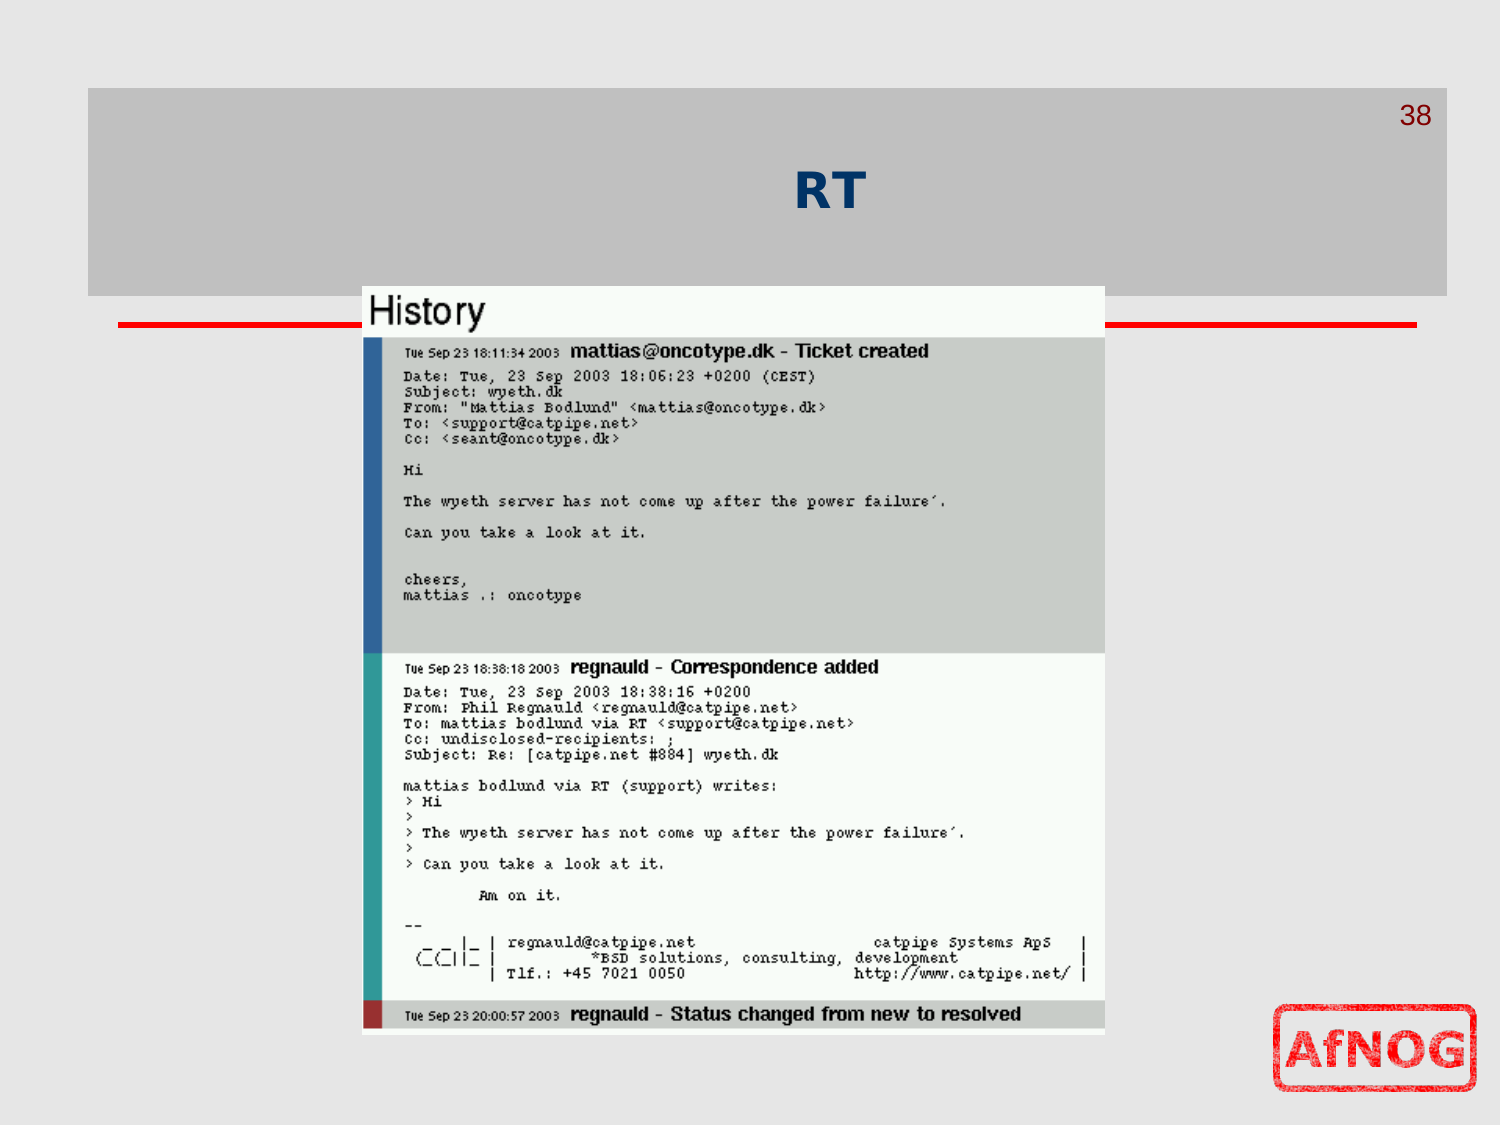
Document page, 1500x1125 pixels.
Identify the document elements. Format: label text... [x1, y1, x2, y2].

picture [1273, 1003, 1477, 1092]
picture [362, 286, 1105, 1035]
title RT [225, 99, 1436, 288]
